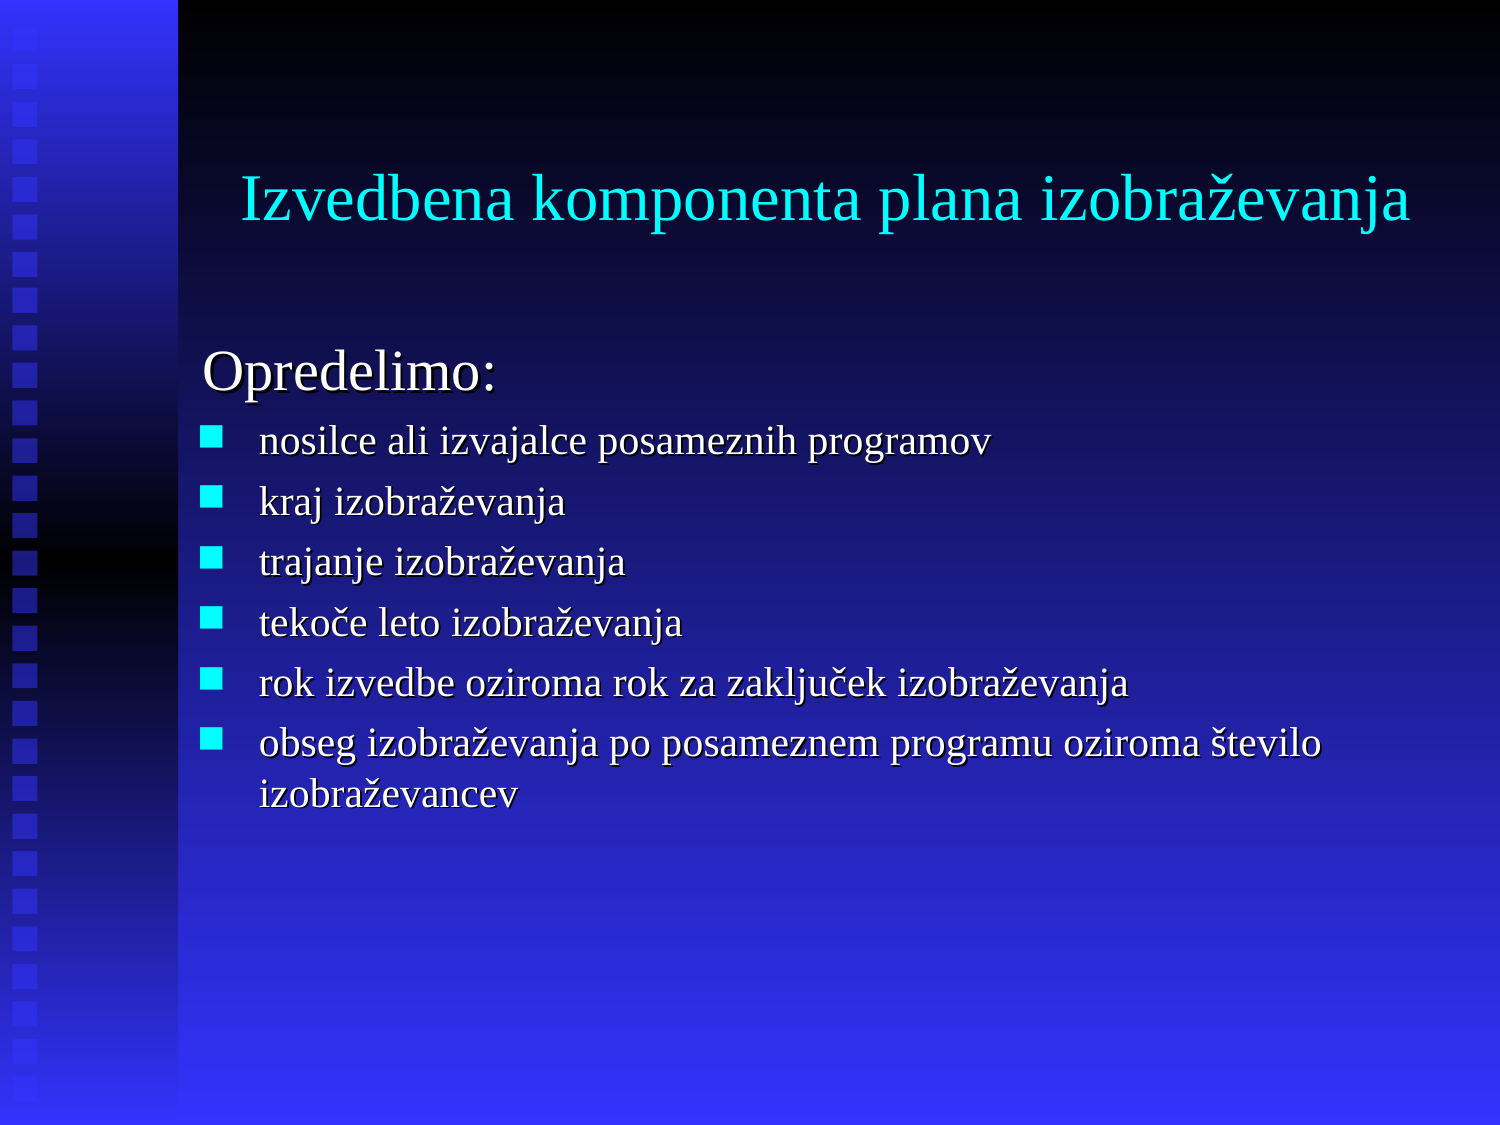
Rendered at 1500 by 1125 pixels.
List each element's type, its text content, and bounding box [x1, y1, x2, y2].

list Opredelimo: nosilce ali izvajalce posameznih programov kraj izobraževanja trajanje izobraževanja tekoče leto izobraževanja rok izvedbe oziroma rok za zaključek izobraževanja obseg izobraževanja po posameznem programu oziroma število izobraževancev [187, 324, 1463, 1001]
title Izvedbena komponenta plana izobraževanja [225, 99, 1500, 288]
